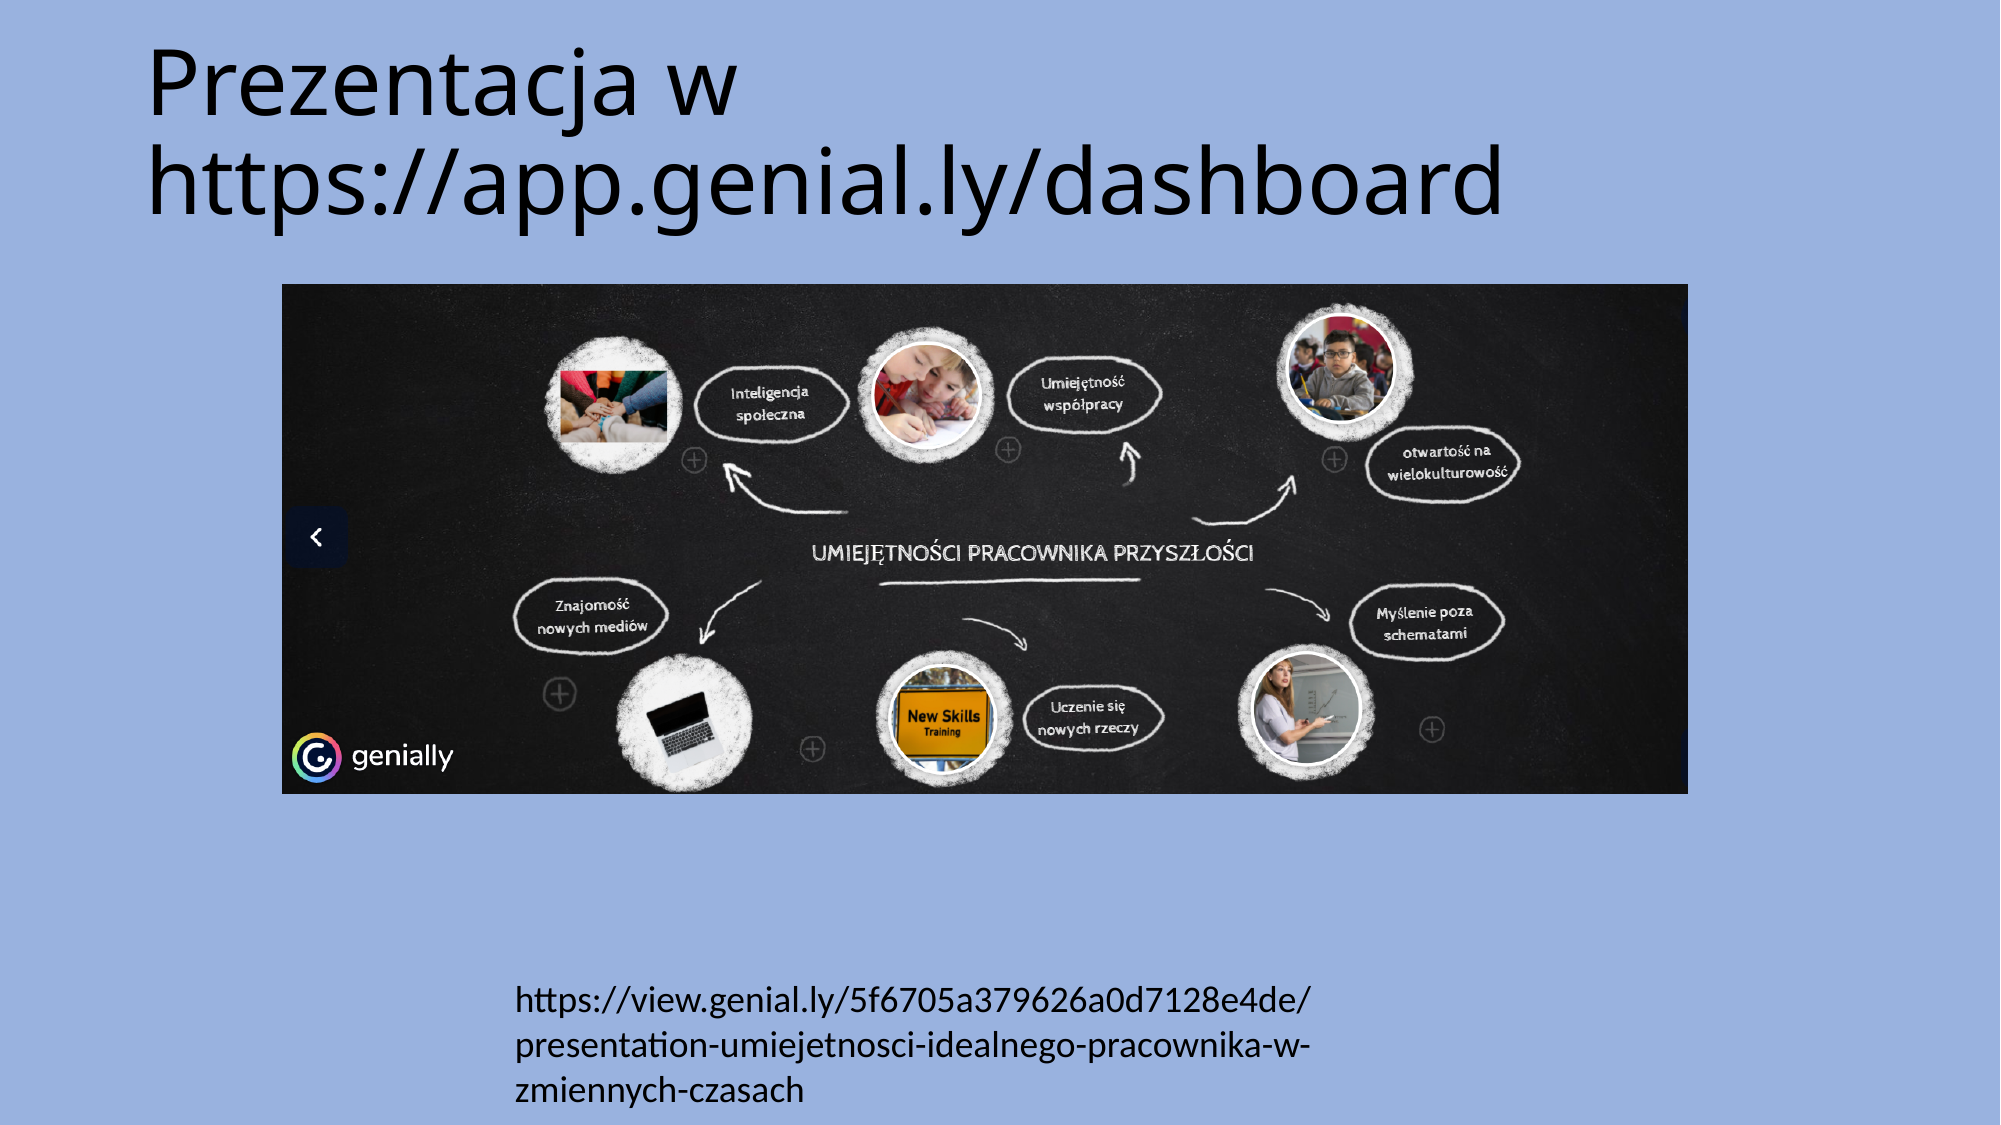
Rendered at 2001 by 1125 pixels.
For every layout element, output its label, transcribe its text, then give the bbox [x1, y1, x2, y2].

picture [282, 284, 1688, 794]
text_box https://view.genial.ly/5f6705a379626a0d7128e4de/presentation-umiejetnosci-idealnego-pracownika-w-zmiennych-czasach [500, 967, 1500, 1118]
title Prezentacja w https://app.genial.ly/dashboard [130, 29, 1856, 247]
